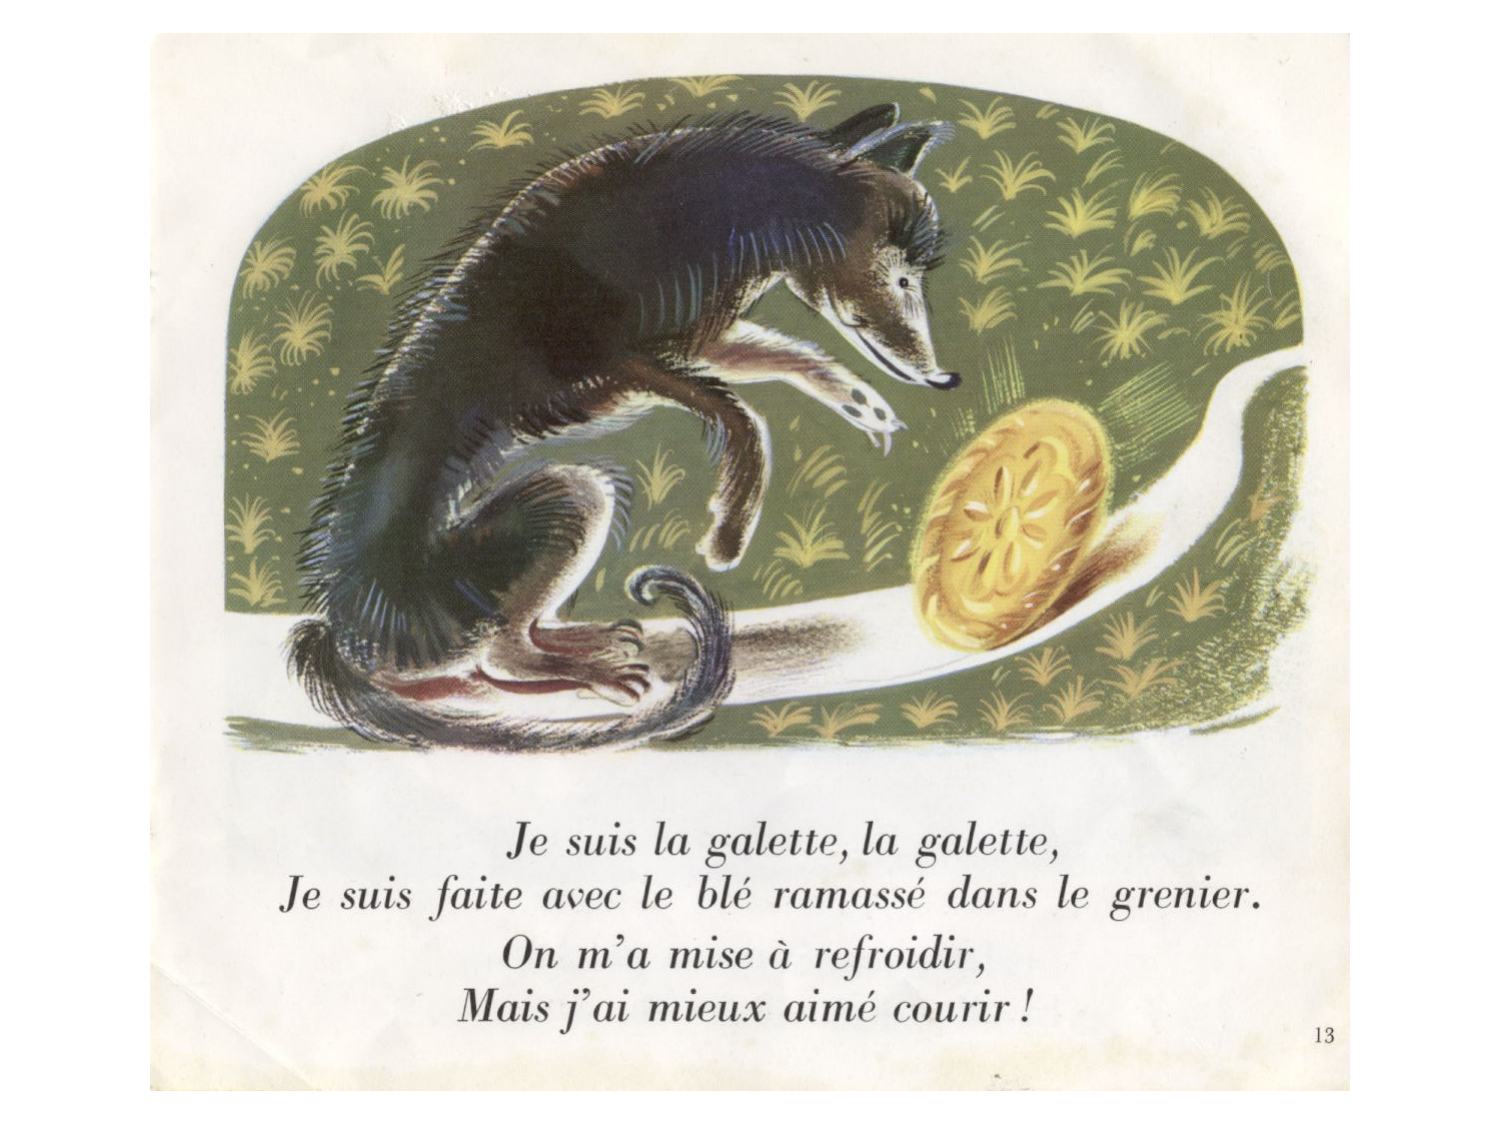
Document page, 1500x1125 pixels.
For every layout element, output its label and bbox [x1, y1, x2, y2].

picture [150, 33, 1350, 1091]
